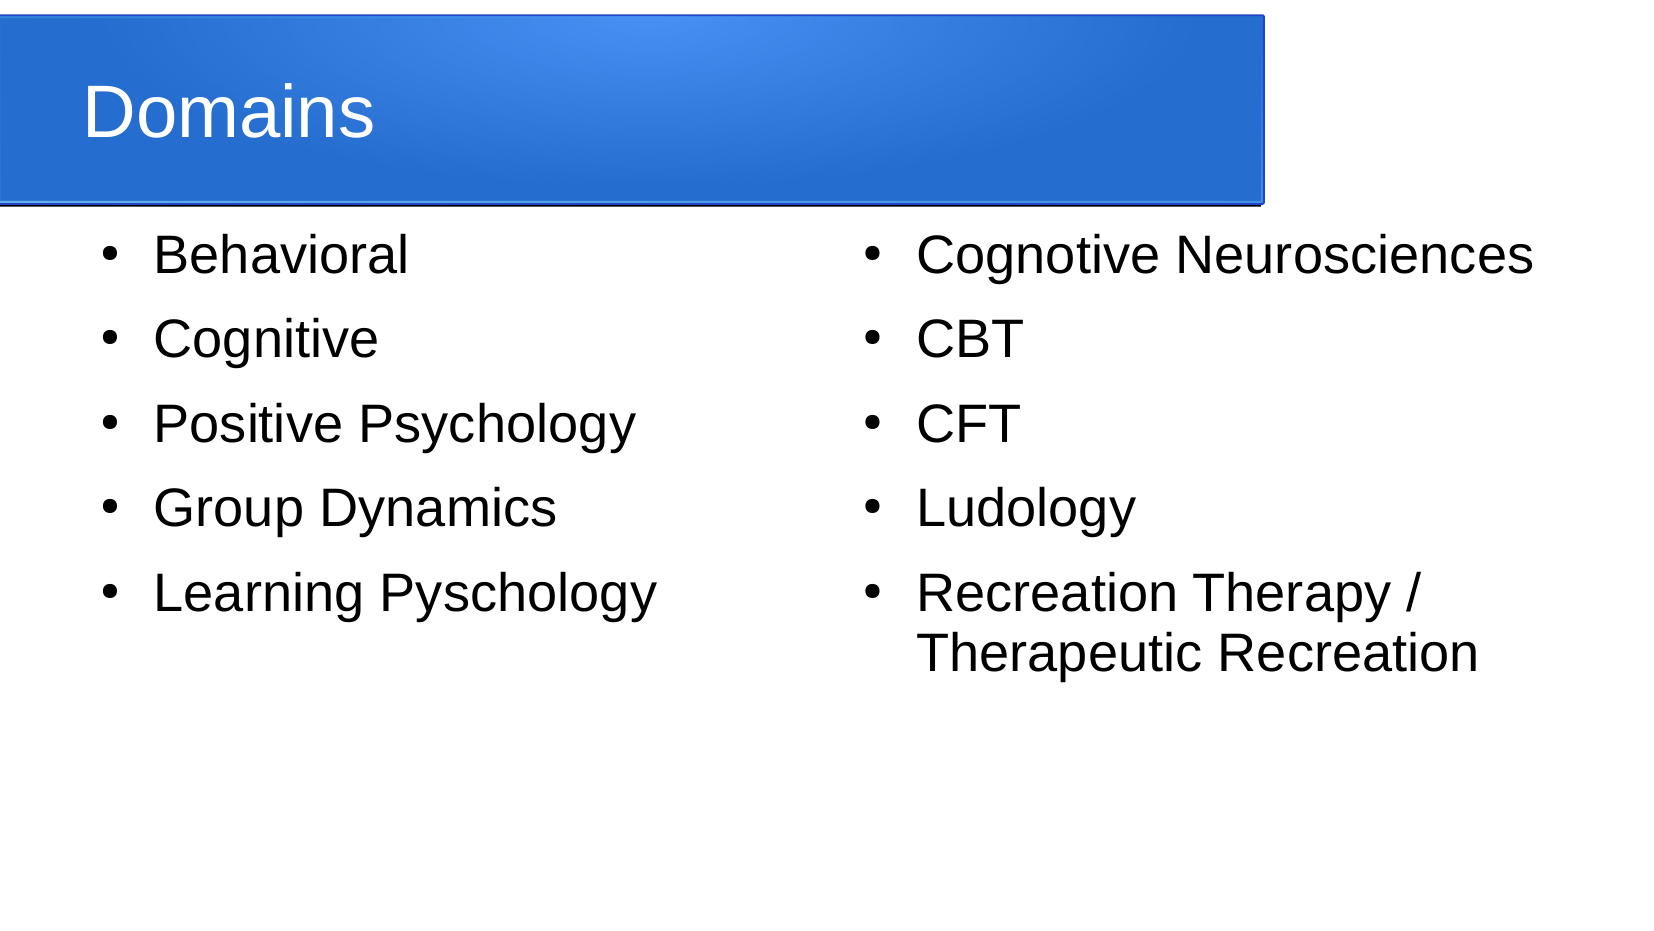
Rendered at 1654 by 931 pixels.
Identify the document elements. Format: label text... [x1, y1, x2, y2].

title Domains [82, 35, 1235, 189]
list Cognotive Neurosciences CBT CFT Ludology Recreation Therapy / Therapeutic Recreation [845, 224, 1572, 764]
list Behavioral Cognitive Positive Psychology Group Dynamics Learning Pyschology [82, 224, 809, 764]
